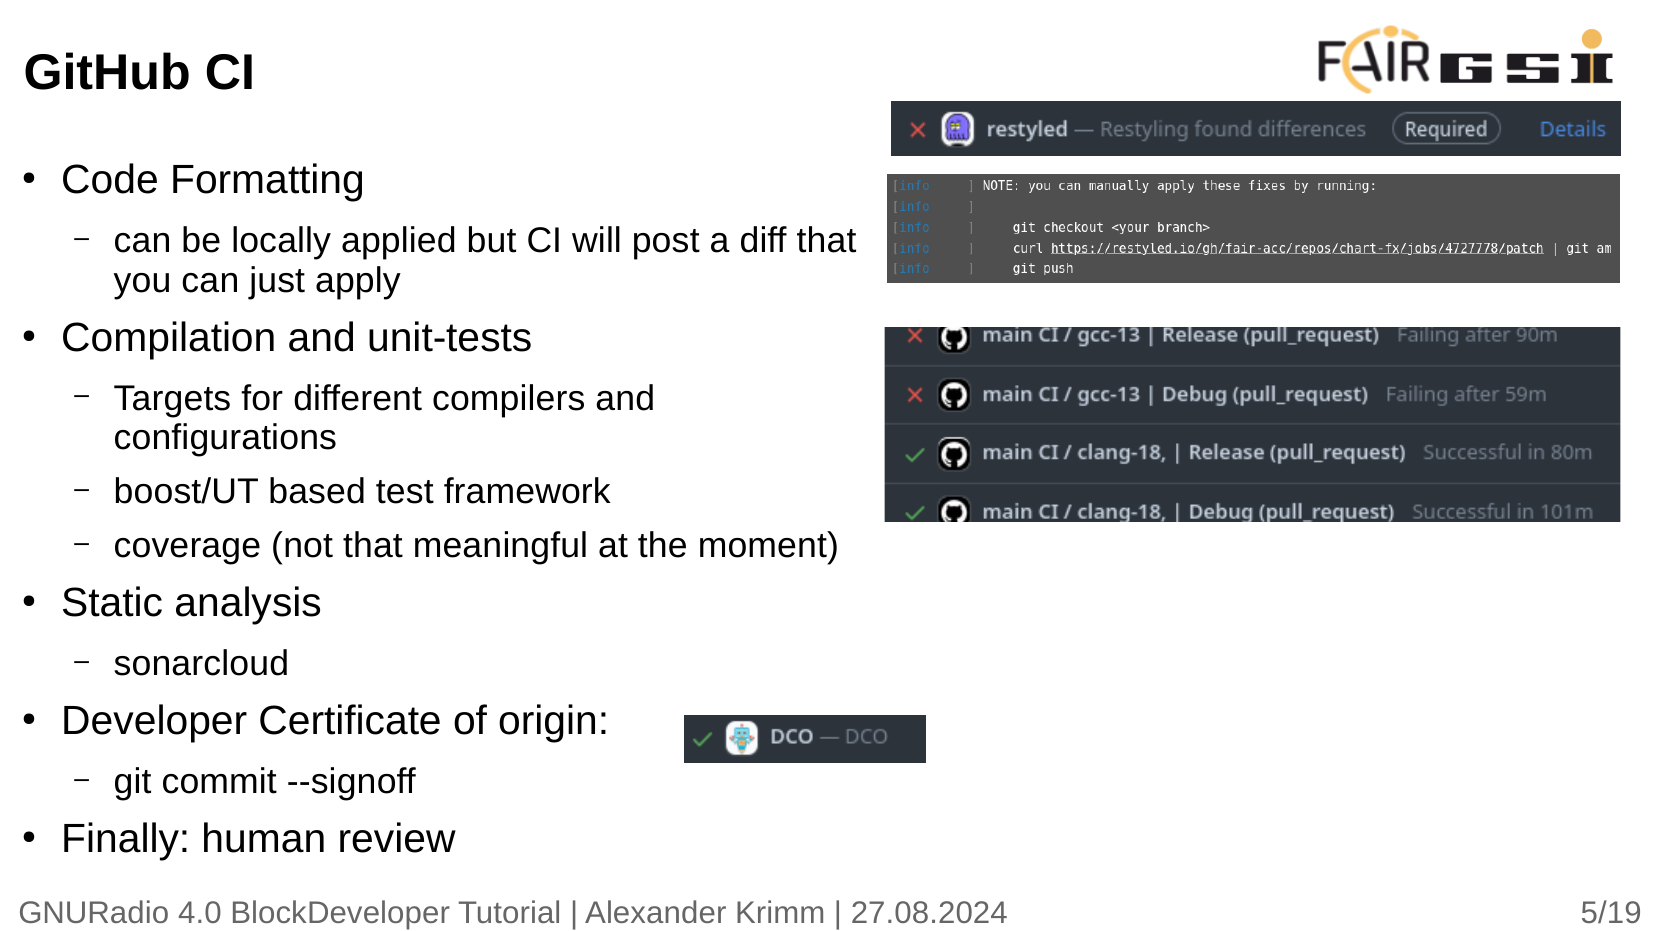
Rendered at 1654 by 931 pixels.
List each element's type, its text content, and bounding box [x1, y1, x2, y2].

picture [887, 174, 1620, 283]
picture [891, 101, 1621, 156]
title GitHub CI [23, 5, 1638, 139]
picture [884, 327, 1621, 522]
list Code Formatting can be locally applied but CI will post a diff that you can just apply Compilation and unit-tests Targets for different compilers and configurations boost/UT based test framework coverage (not that meaningful at the moment) Static analysis sonarcloud Developer Certificate of origin: git commit --signoff Finally: human review [8, 156, 876, 862]
picture [684, 715, 926, 763]
